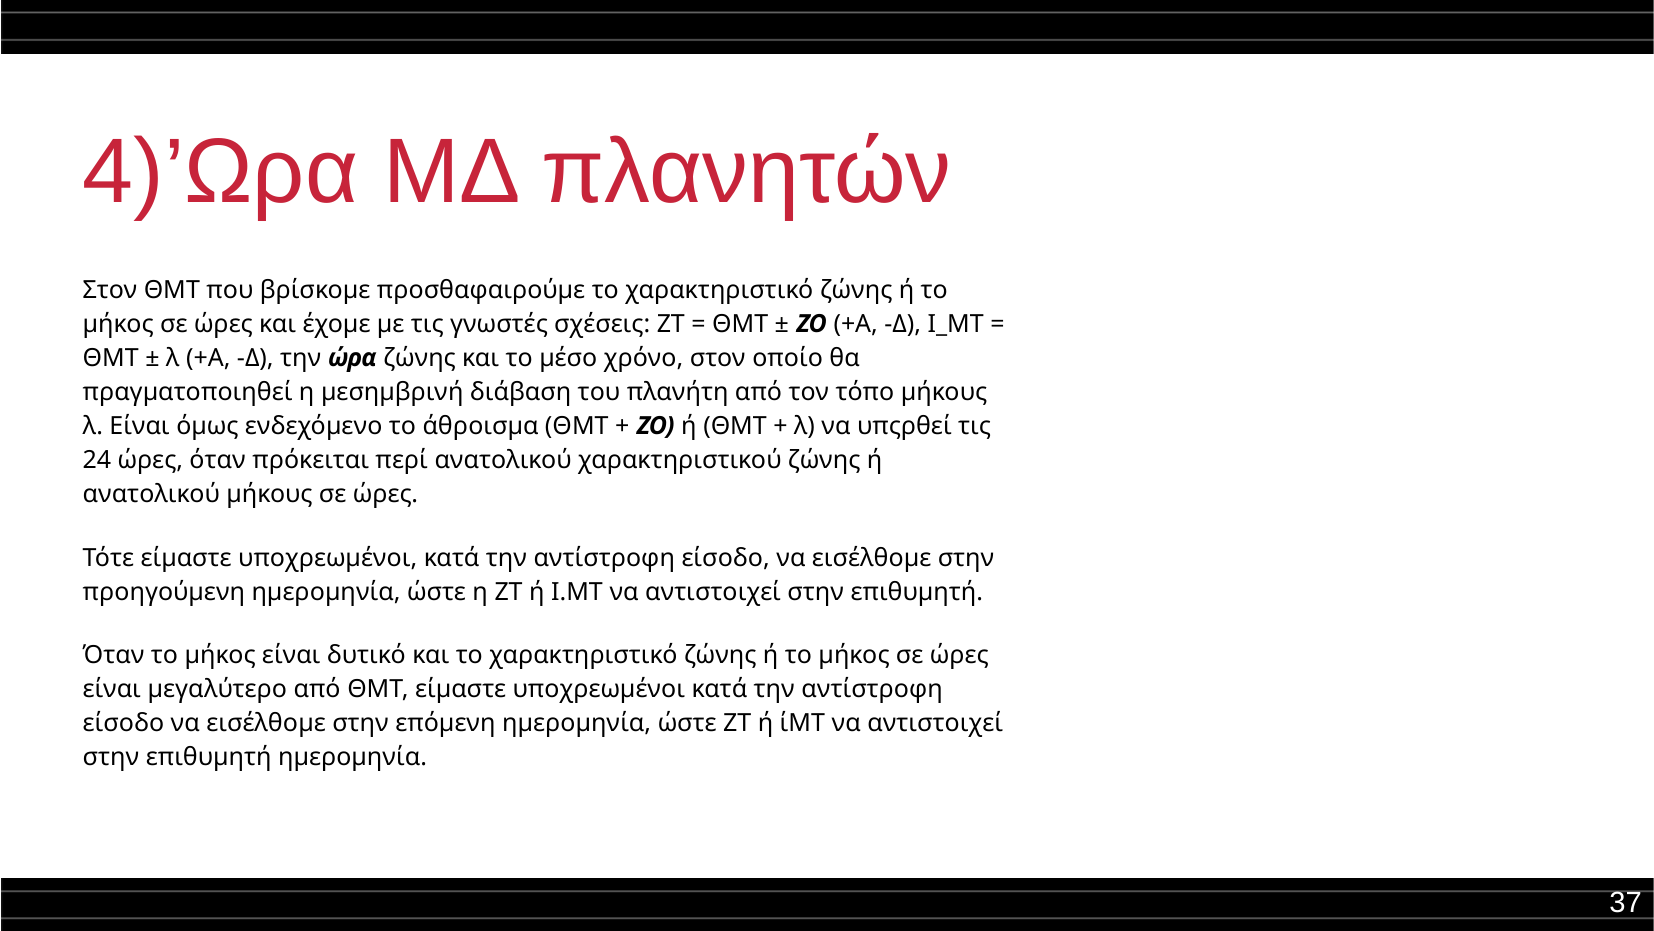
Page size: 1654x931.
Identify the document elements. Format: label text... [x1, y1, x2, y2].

title 4)’Ωρα ΜΔ πλανητών [82, 92, 1571, 249]
picture [1, 0, 1654, 54]
picture [1, 878, 1654, 931]
list Στον ΘΜΤ που βρίσκομε προσθαφαιρούμε το χαρακτηριστικό ζώνης ή το μήκος σε ώρες και έχομε με τις γνωστές σχέσεις: ΖΤ = ΘΜΤ ± ΖΟ (+Α, -Δ), Ι_ΜΤ = ΘΜΤ ± λ (+Α, -Δ), την ώρα ζώνης και το μέσο χρόνο, στον οποίο θα πραγματοποιηθεί η μεσημβρινή διάβαση του πλανήτη από τον τόπο μήκους λ. Είναι όμως ενδεχόμενο το άθροισμα (ΘΜΤ + ΖΟ) ή (ΘΜΤ + λ) να υπςρθεί τις 24 ώρες, όταν πρόκειται περί ανατολικού χαρακτηριστικού ζώνης ή ανατολικού μήκους σε ώρες. Τότε είμαστε υποχρεωμένοι, κατά την αντίστροφη είσοδο, να εισέλθομε στην προηγούμενη ημερομηνία, ώστε η ΖΤ ή Ι.ΜΤ να αντιστοιχεί στην επιθυμητή. Όταν το μήκος είναι δυτικό και το χαρακτηριστικό ζώνης ή το μήκος σε ώρες είναι μεγαλύτερο από ΘΜΤ, είμαστε υποχρεωμένοι κατά την αντίστροφη είσοδο να εισέλθομε στην επόμενη ημερομηνία, ώστε ΖΤ ή ίΜΤ να αντιστοιχεί στην επιθυμητή ημερομηνία. [82, 271, 1013, 826]
